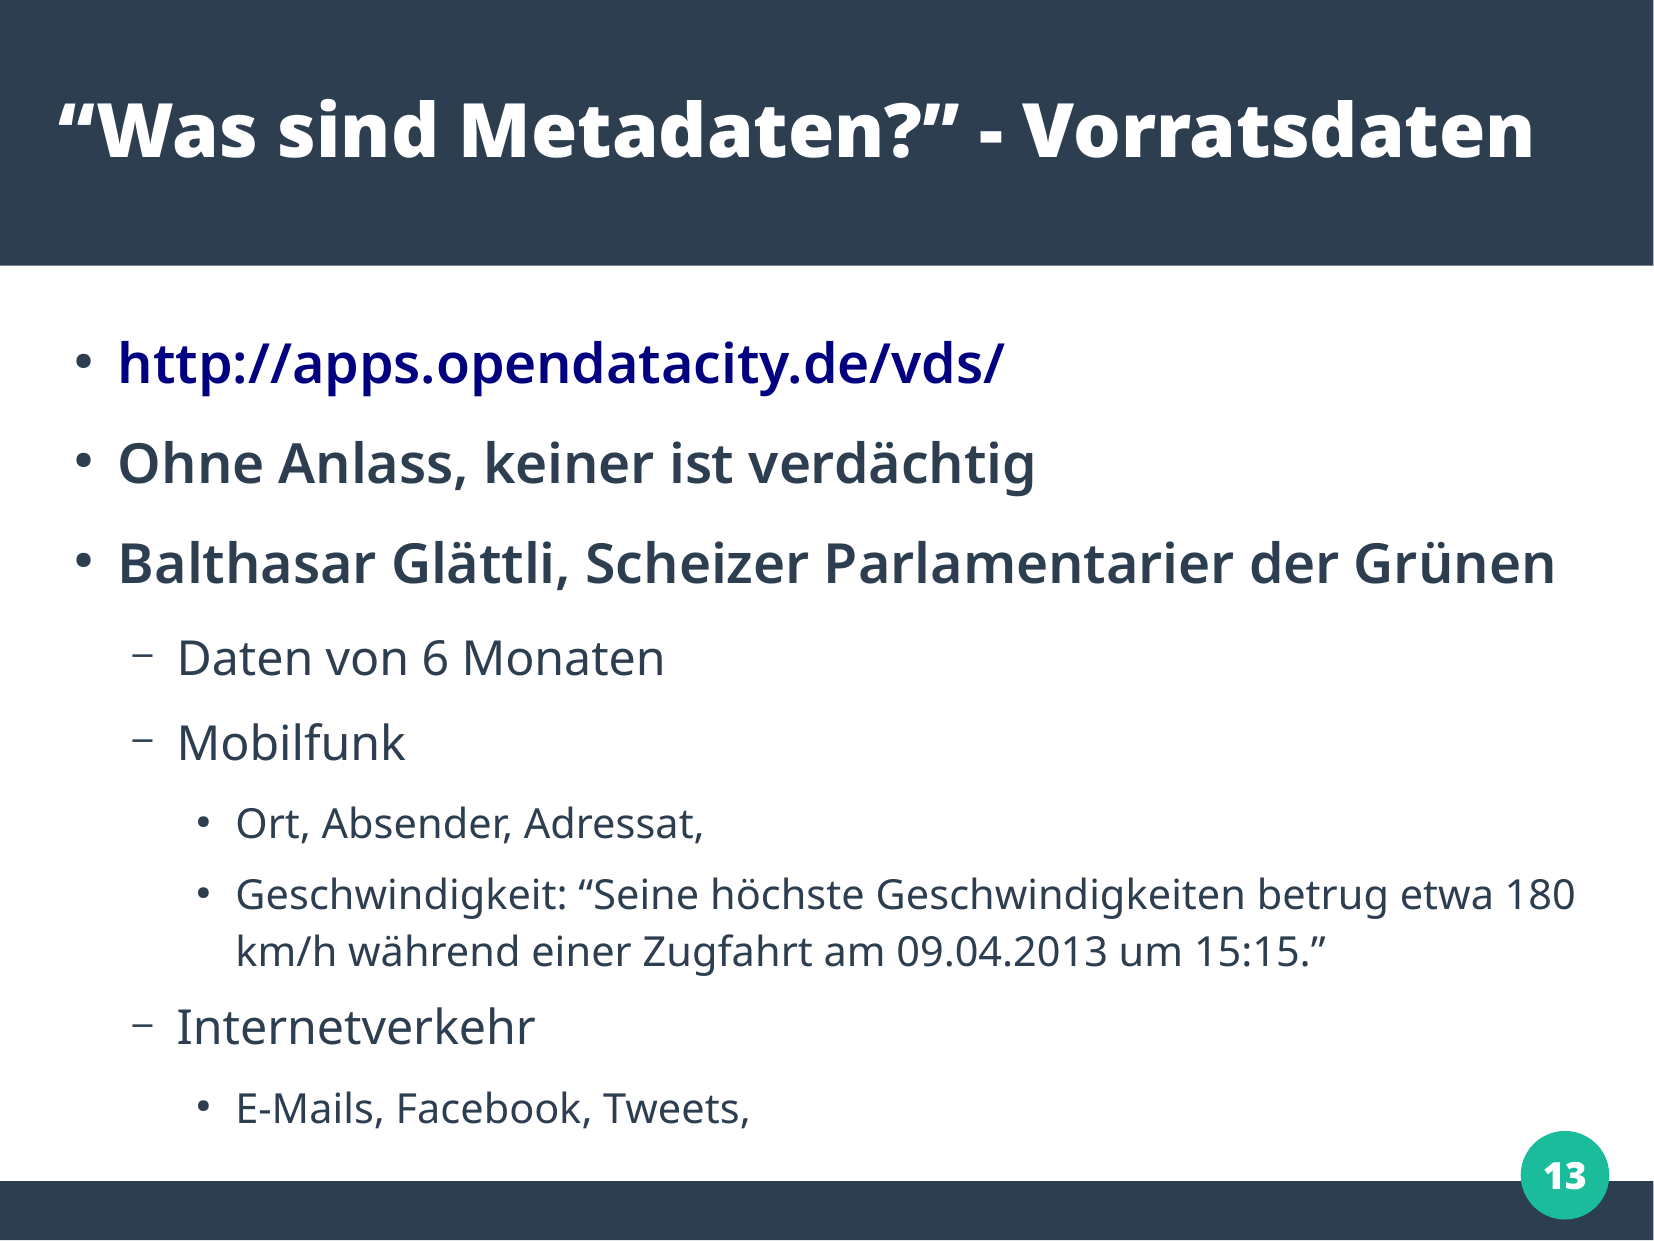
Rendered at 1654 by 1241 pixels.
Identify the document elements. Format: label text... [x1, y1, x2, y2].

list http://apps.opendatacity.de/vds/ Ohne Anlass, keiner ist verdächtig Balthasar Glättli, Scheizer Parlamentarier der Grünen Daten von 6 Monaten Mobilfunk Ort, Absender, Adressat, Geschwindigkeit: “Seine höchste Geschwindigkeiten betrug etwa 180 km/h während einer Zugfahrt am 09.04.2013 um 15:15.” Internetverkehr E-Mails, Facebook, Tweets, [59, 324, 1595, 1152]
title “Was sind Metadaten?” - Vorratsdaten [59, 49, 1595, 207]
